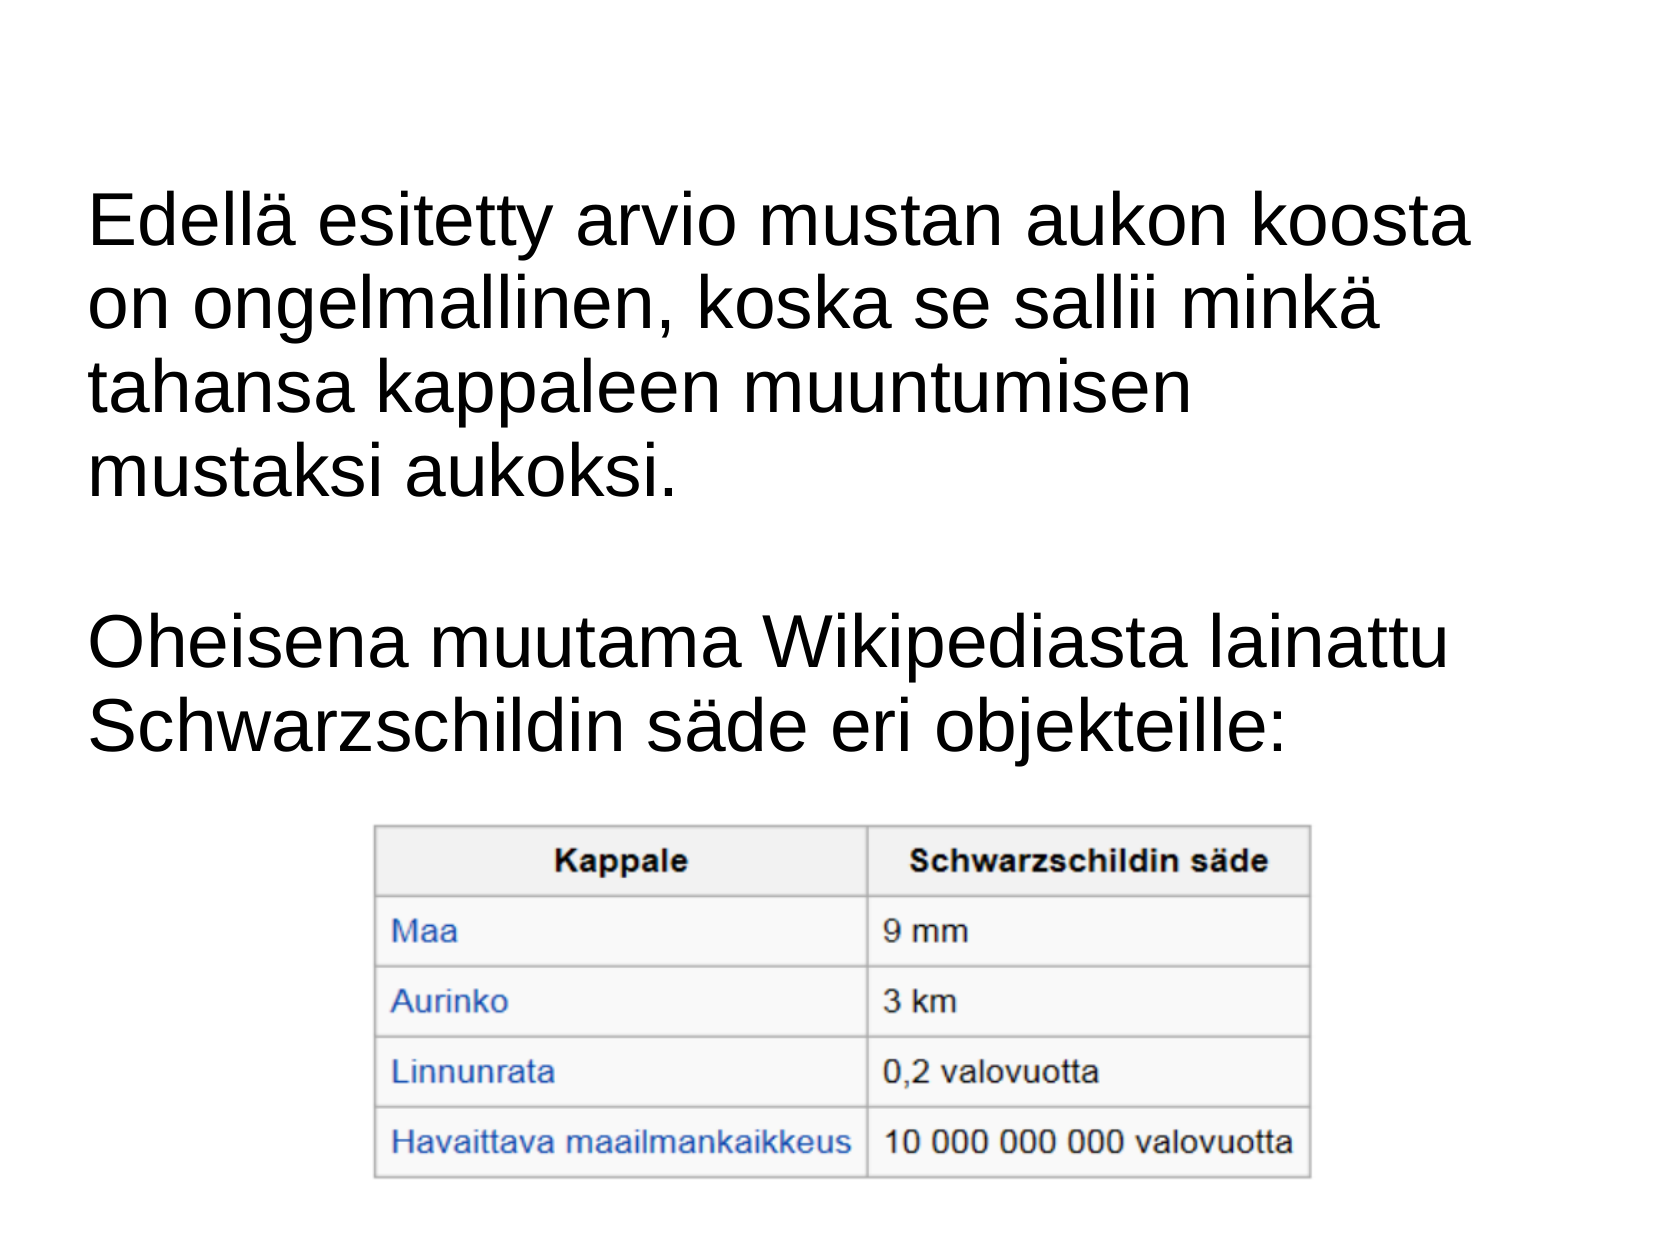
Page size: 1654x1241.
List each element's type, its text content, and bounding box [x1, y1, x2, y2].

text_box Edellä esitetty arvio mustan aukon koosta on ongelmallinen, koska se sallii minkä tahansa kappaleen muuntumisen mustaksi aukoksi. Oheisena muutama Wikipediasta lainattu Schwarzschildin säde eri objekteille: [73, 165, 1500, 773]
picture [353, 793, 1332, 1203]
